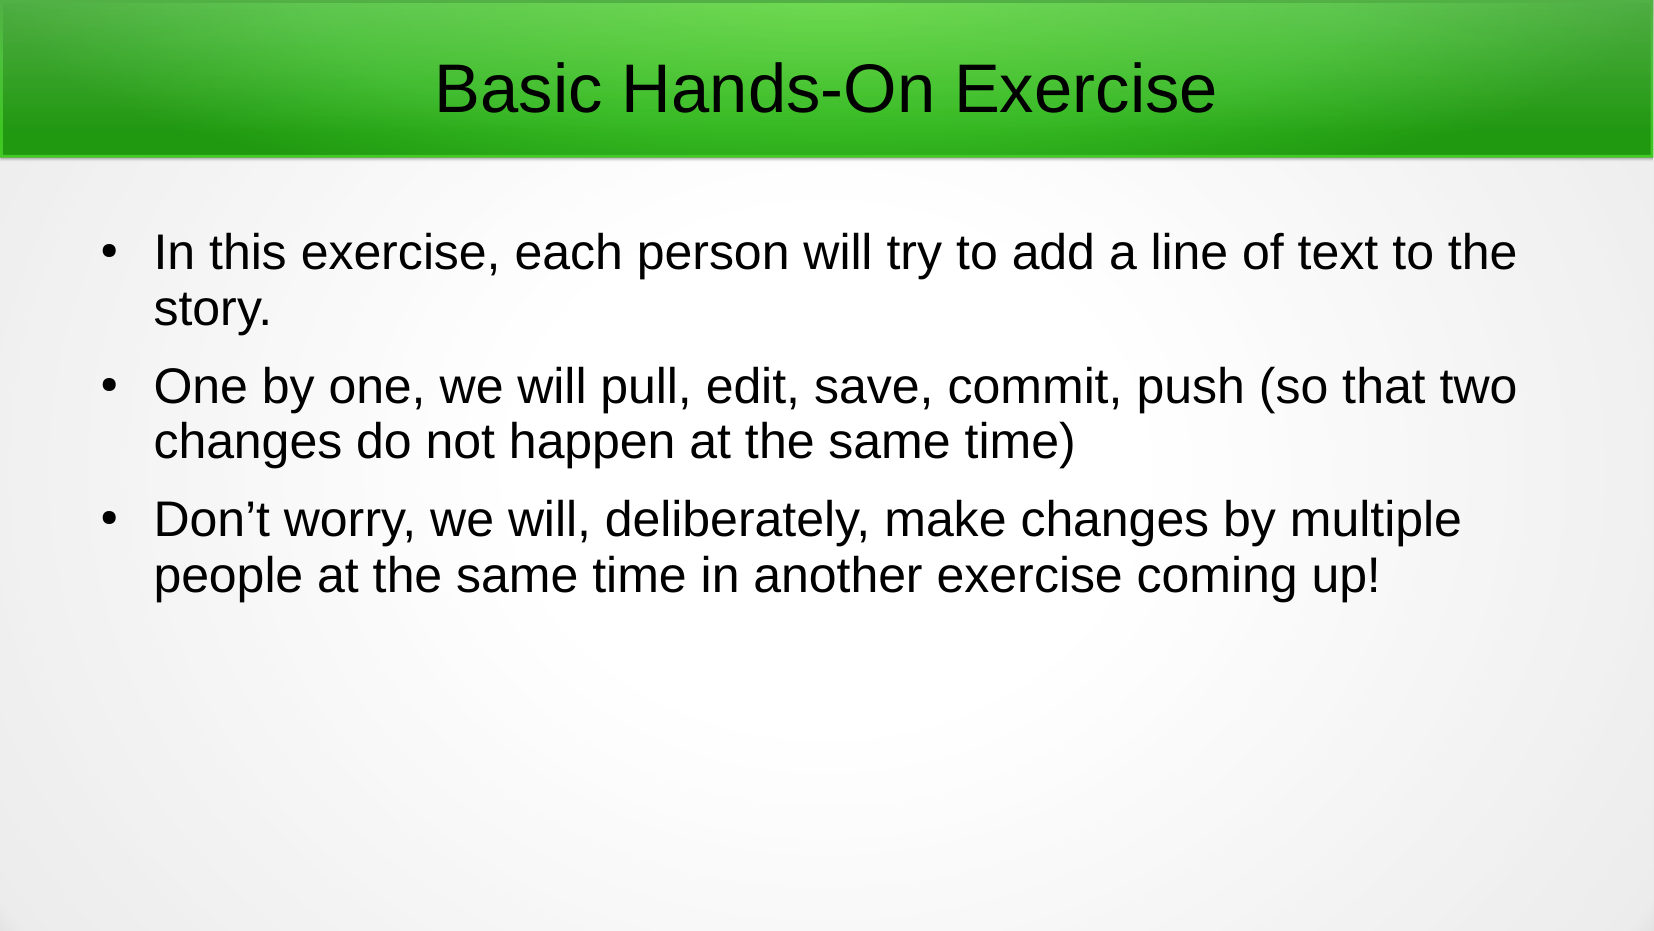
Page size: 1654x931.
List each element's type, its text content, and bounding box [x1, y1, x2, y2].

list In this exercise, each person will try to add a line of text to the story. One by one, we will pull, edit, save, commit, push (so that two changes do not happen at the same time) Don’t worry, we will, deliberately, make changes by multiple people at the same time in another exercise coming up! [82, 224, 1571, 764]
title Basic Hands-On Exercise [82, 35, 1571, 142]
